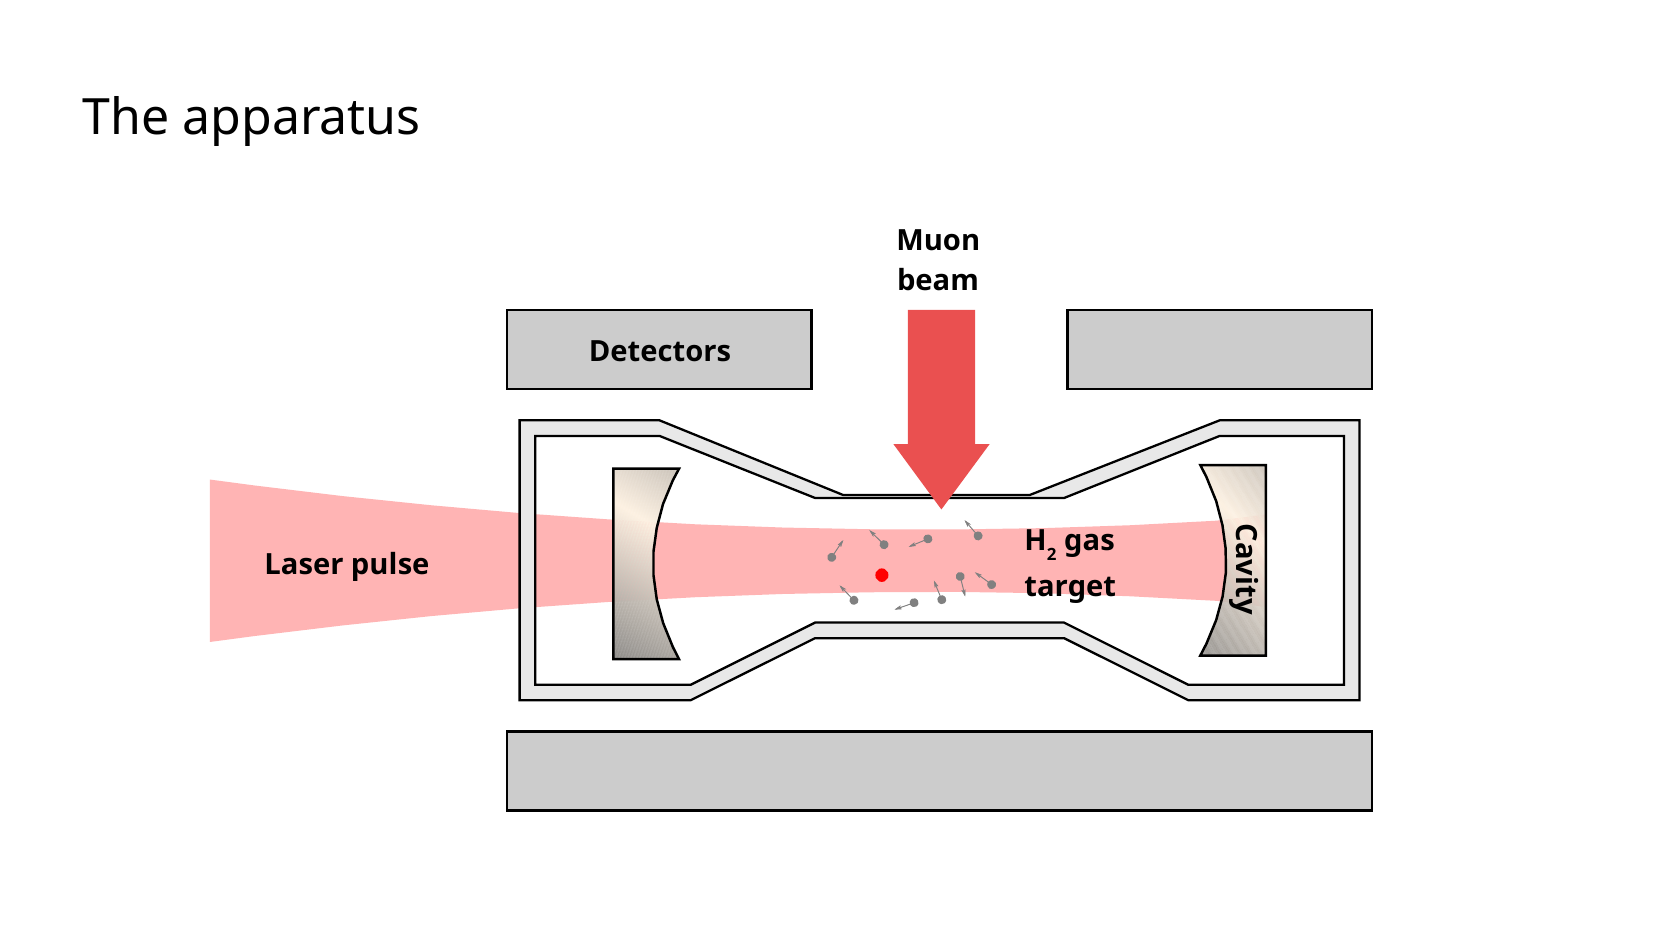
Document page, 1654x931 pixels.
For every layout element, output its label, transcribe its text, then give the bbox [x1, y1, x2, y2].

text_box Cavity [1190, 508, 1275, 643]
text_box Muon beam [849, 212, 1027, 297]
title The apparatus [82, 37, 1571, 193]
text_box Detectors [574, 322, 752, 373]
text_box H2 gas target [1009, 511, 1138, 604]
text_box Laser pulse [249, 535, 453, 601]
picture [184, 283, 1399, 837]
